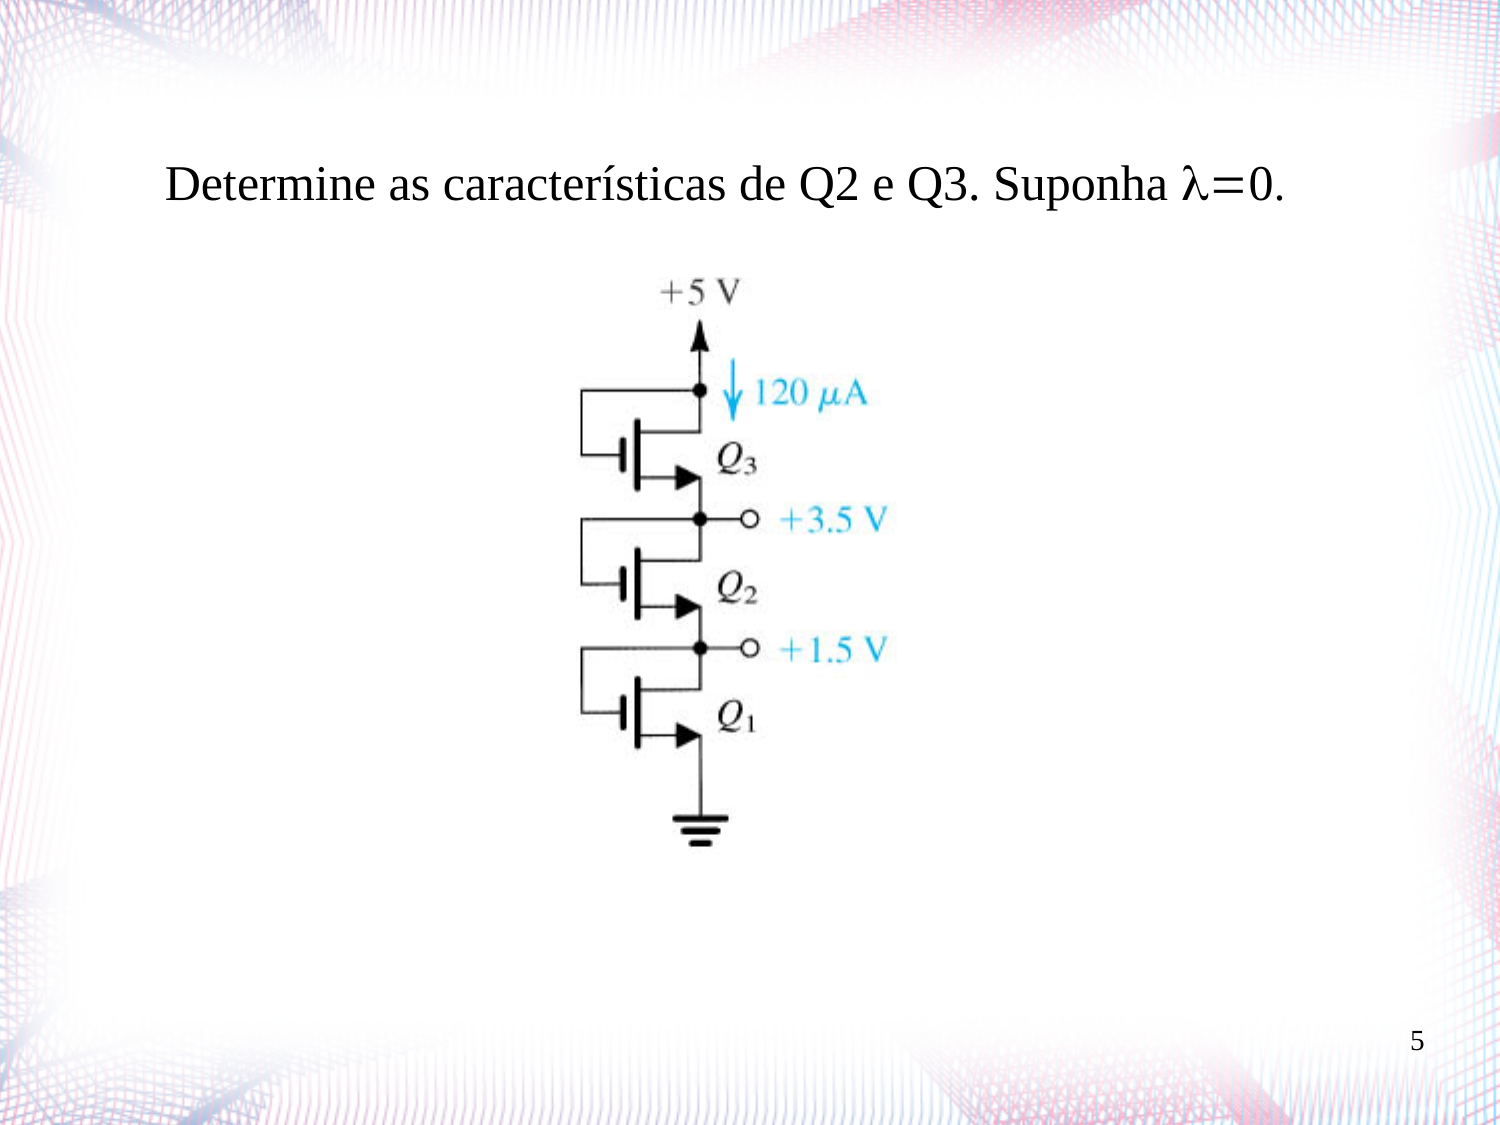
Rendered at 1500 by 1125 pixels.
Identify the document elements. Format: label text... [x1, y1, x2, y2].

picture [0, 0, 1500, 1125]
text_box Determine as características de Q2 e Q3. Suponha l=0. [150, 142, 1313, 301]
